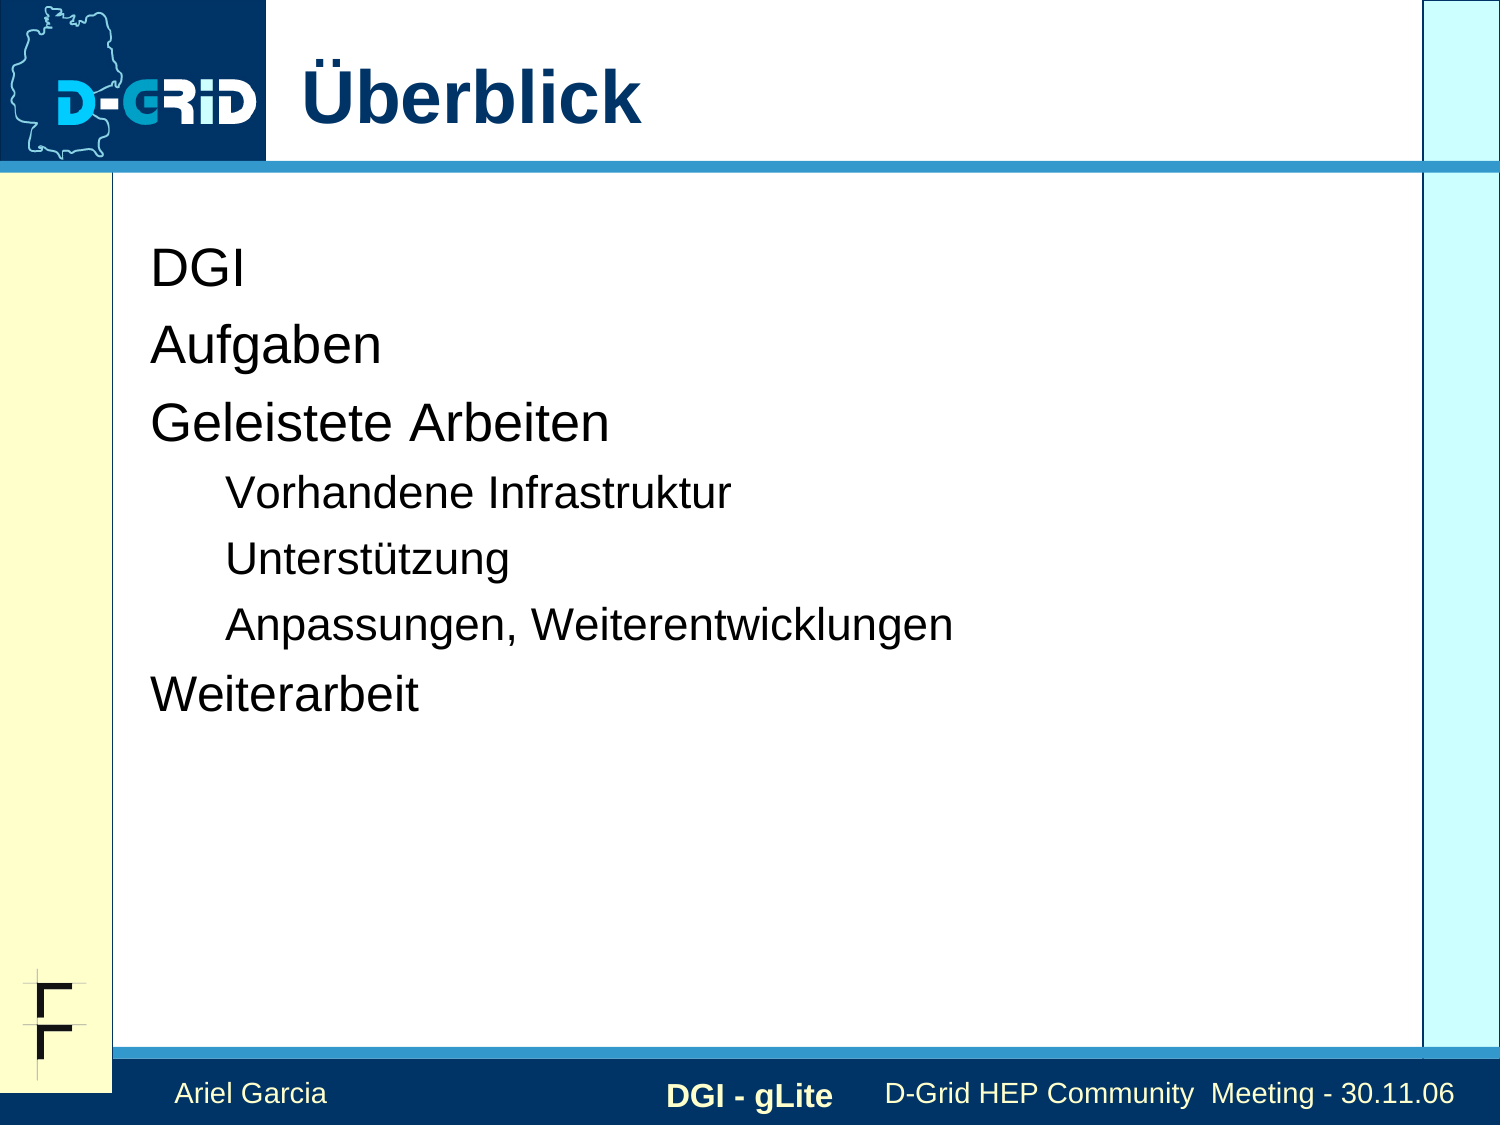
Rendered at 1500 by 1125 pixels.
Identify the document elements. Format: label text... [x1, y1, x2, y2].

title Überblick [301, 0, 1376, 196]
picture [0, 0, 266, 160]
picture [17, 964, 95, 1083]
list DGI Aufgaben Geleistete Arbeiten Vorhandene Infrastruktur Unterstützung Anpassungen, Weiterentwicklungen Weiterarbeit [150, 237, 1351, 966]
